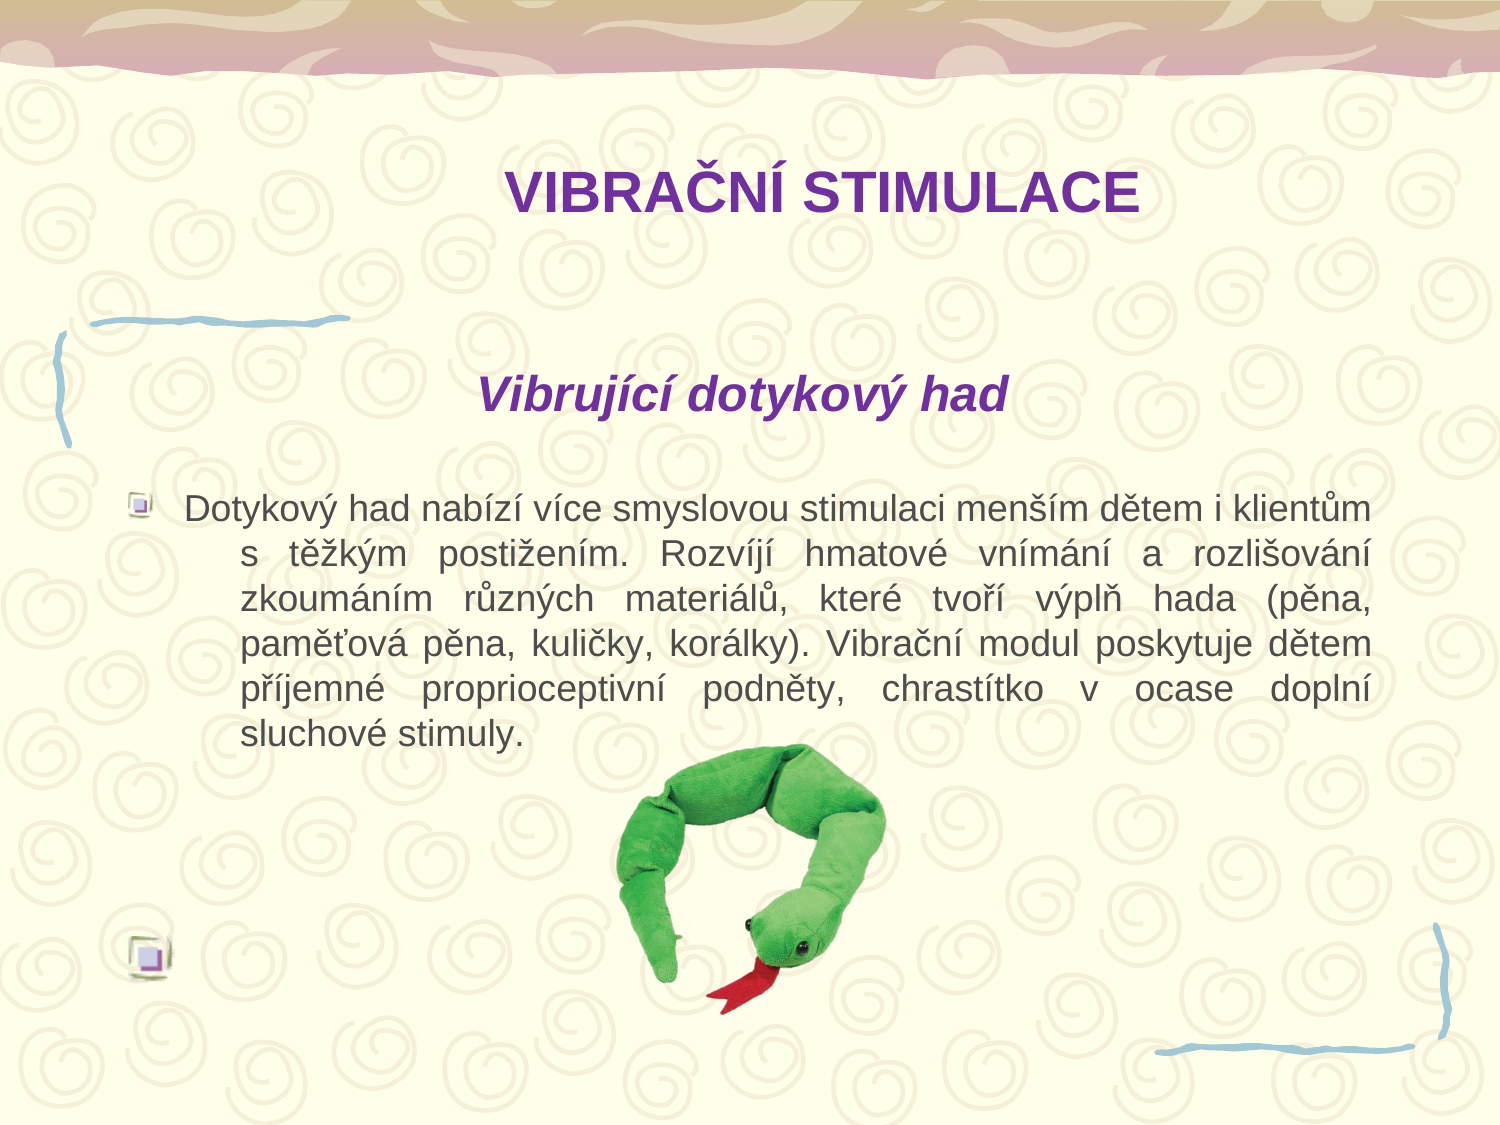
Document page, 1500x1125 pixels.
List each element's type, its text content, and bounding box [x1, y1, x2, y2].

text_box VIBRAČNÍ STIMULACE [490, 147, 1234, 232]
list Vibrující dotykový had Dotykový had nabízí více smyslovou stimulaci menším dětem i klientům s těžkým postižením. Rozvíjí hmatové vnímání a rozlišování zkoumáním různých materiálů, které tvoří výplň hada (pěna, paměťová pěna, kuličky, korálky). Vibrační modul poskytuje dětem příjemné proprioceptivní podněty, chrastítko v ocase doplní sluchové stimuly. [112, 243, 1388, 1083]
title [135, 113, 1411, 302]
picture [608, 739, 892, 1017]
